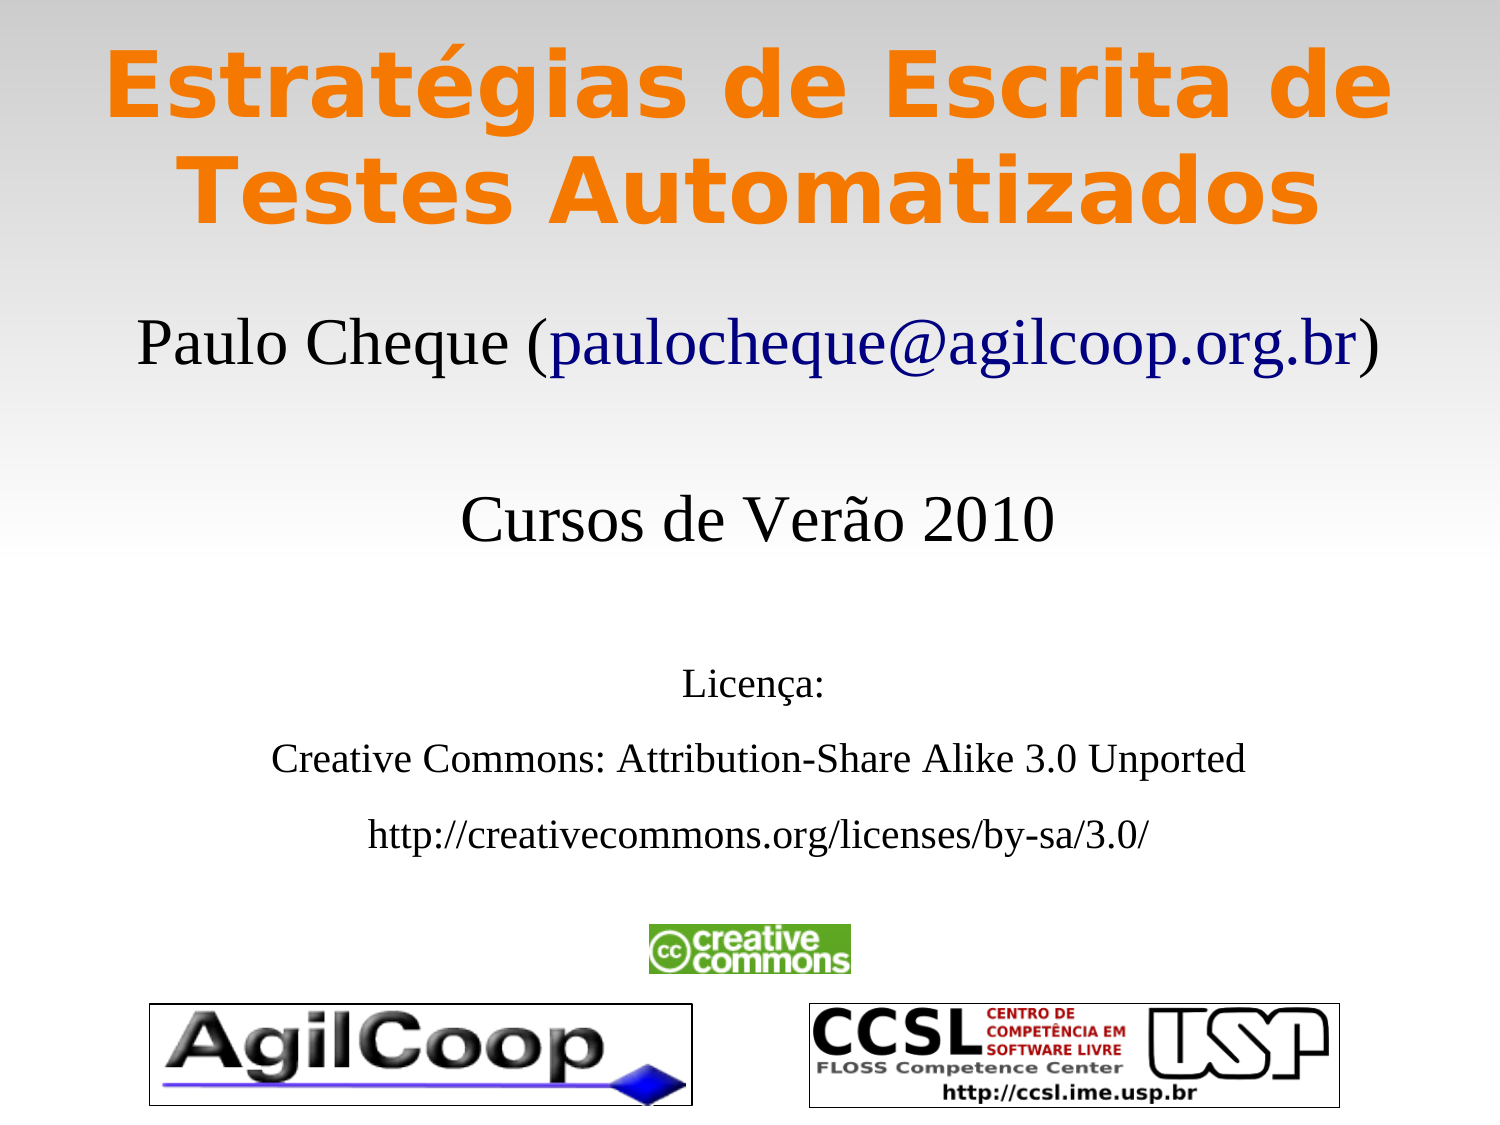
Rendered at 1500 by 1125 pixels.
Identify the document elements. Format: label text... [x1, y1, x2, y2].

picture [161, 1034, 686, 1106]
text_box [1329, 1034, 1340, 1108]
text_box [809, 1034, 813, 1108]
text_box [686, 1034, 692, 1106]
title Estratégias de Escrita de Testes Automatizados [75, 31, 1425, 246]
text_box [148, 1034, 161, 1106]
list Paulo Cheque (paulocheque@agilcoop.org.br) Cursos de Verão 2010 Licença: Creative Commons: Attribution-Share Alike 3.0 Unported http://creativecommons.org/licenses/by-sa/3.0/ [75, 304, 1425, 1034]
picture [813, 1034, 1329, 1108]
